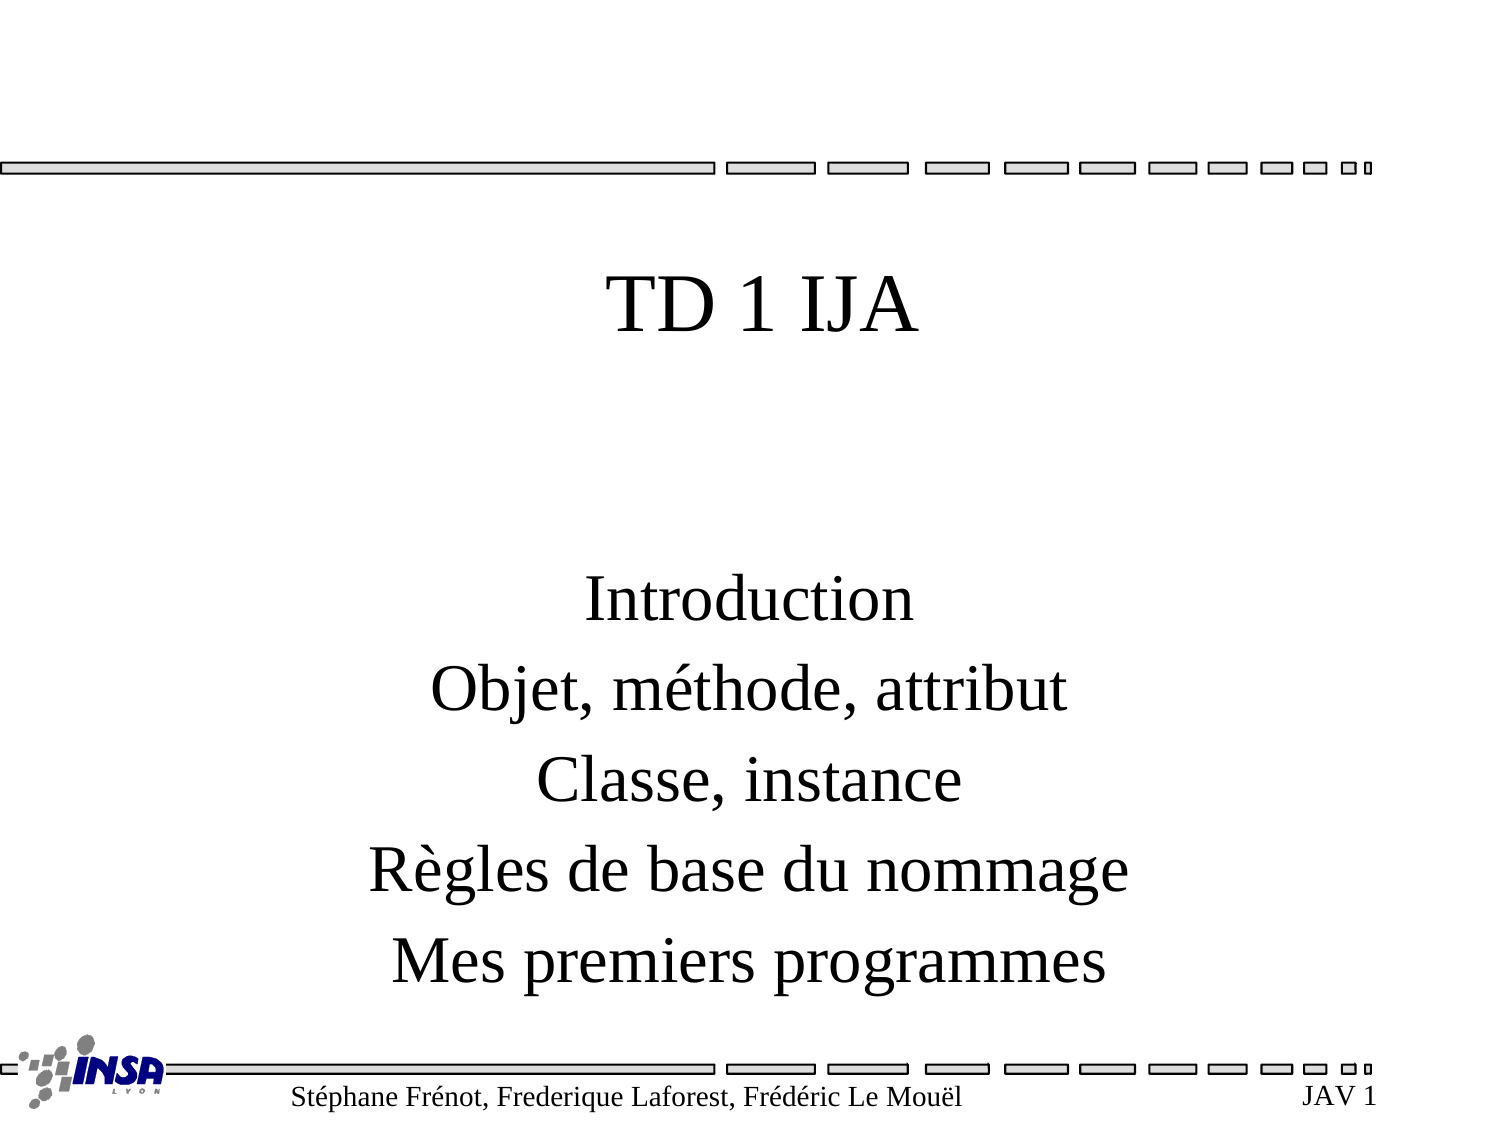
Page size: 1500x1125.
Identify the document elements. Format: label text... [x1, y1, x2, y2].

subtitle Introduction Objet, méthode, attribut Classe, instance Règles de base du nommage Mes premiers programmes [225, 550, 1276, 1012]
title TD 1 IJA [125, 212, 1401, 400]
